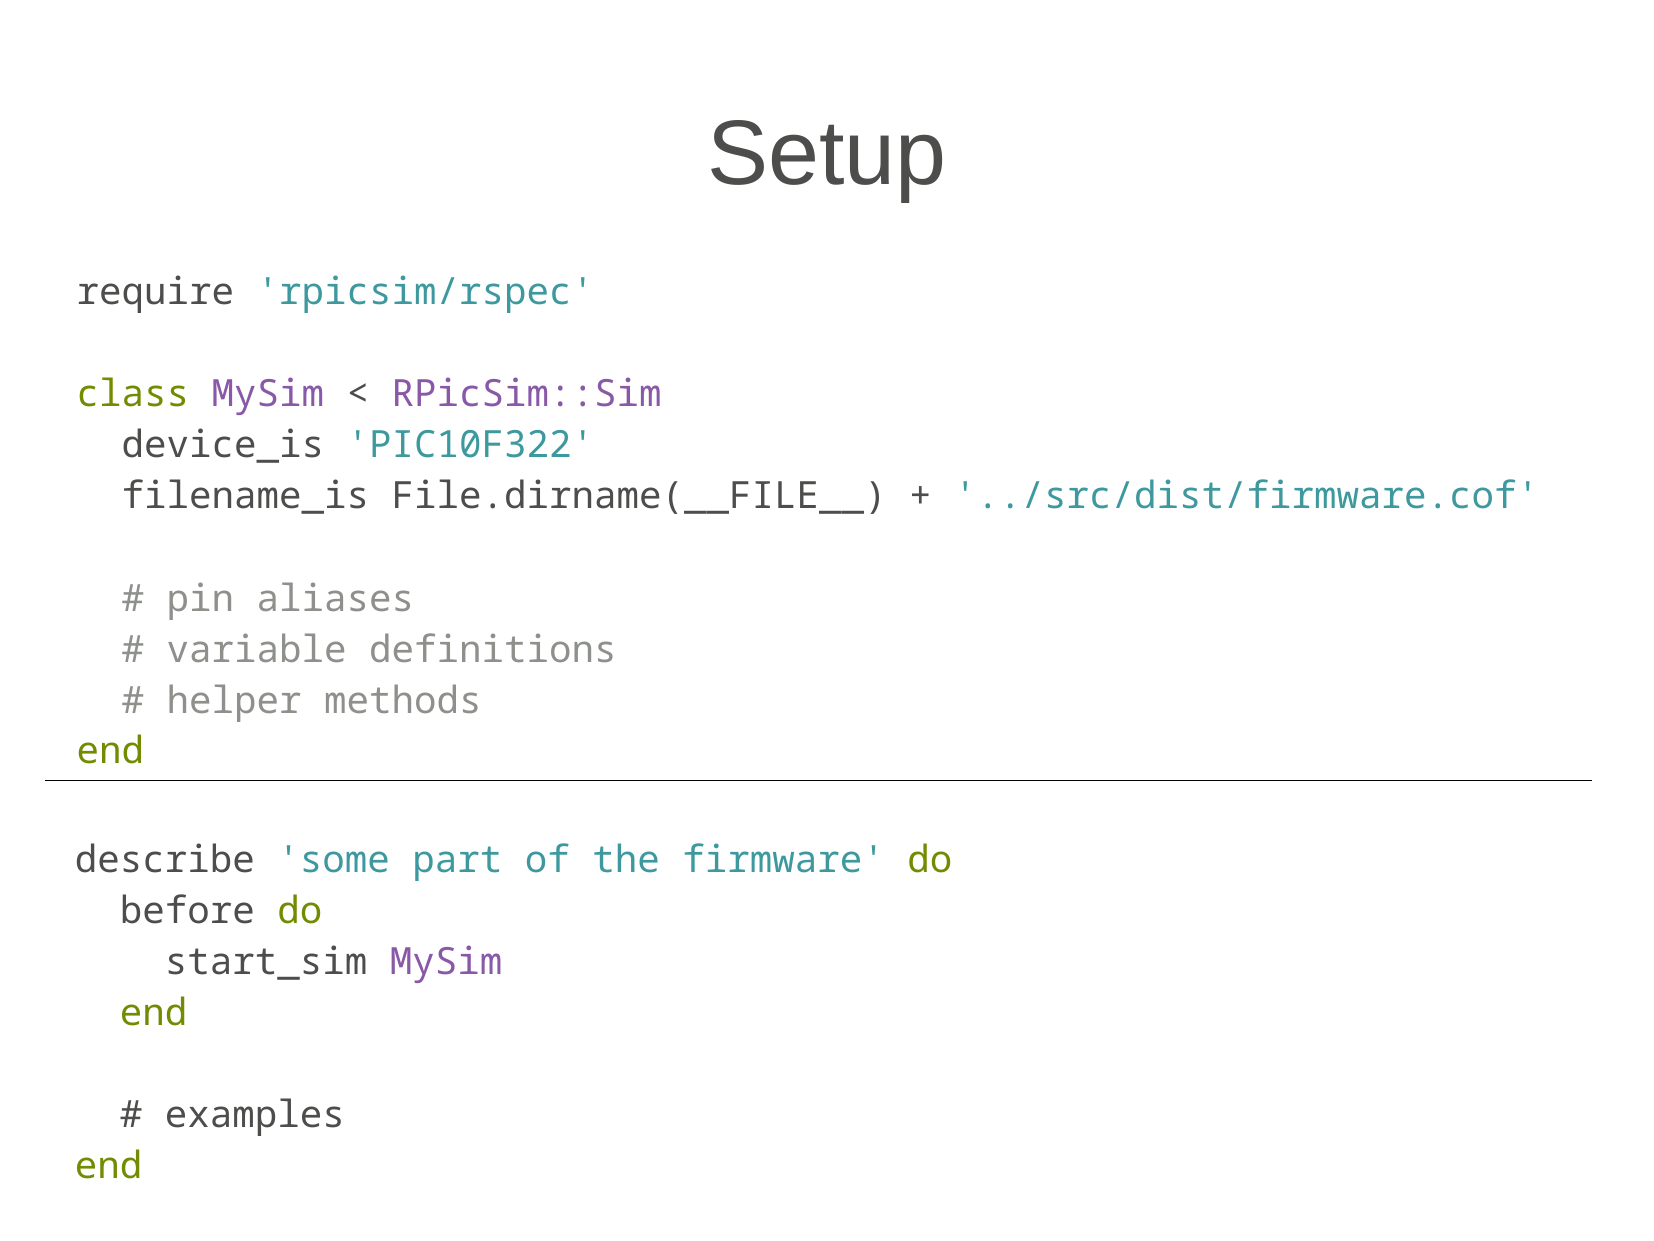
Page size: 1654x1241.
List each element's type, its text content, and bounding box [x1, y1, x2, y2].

text_box describe 'some part of the firmware' do before do start_sim MySim end # examples end [60, 825, 1081, 1171]
text_box require 'rpicsim/rspec' class MySim < RPicSim::Sim device_is 'PIC10F322' filename_is File.dirname(__FILE__) + '../src/dist/firmware.cof' # pin aliases # variable definitions # helper methods end [61, 257, 1592, 766]
title Setup [82, 49, 1571, 257]
